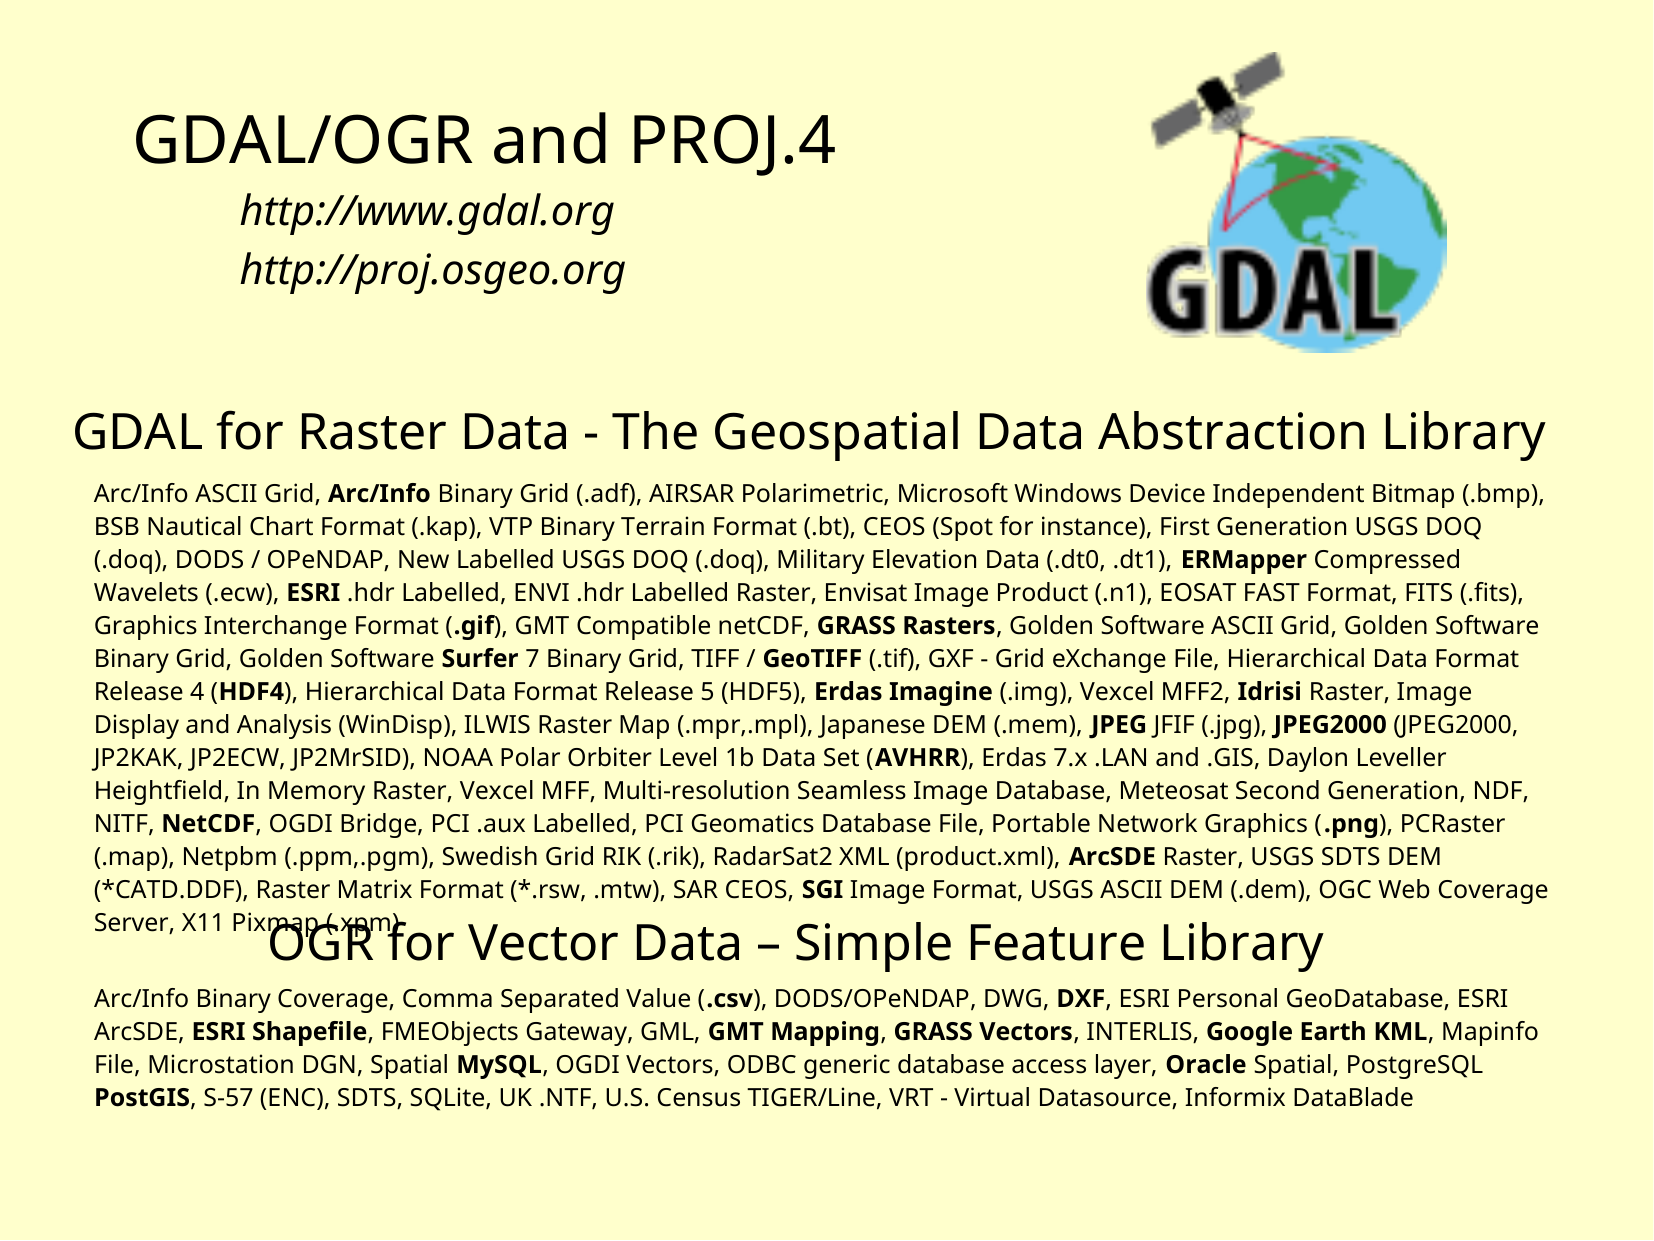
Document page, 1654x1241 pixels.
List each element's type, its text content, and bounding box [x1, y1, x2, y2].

text_box http://www.gdal.org [239, 181, 655, 237]
text_box GDAL/OGR and PROJ.4 [132, 92, 838, 181]
text_box Arc/Info ASCII Grid, Arc/Info Binary Grid (.adf), AIRSAR Polarimetric, Microsoft Windows Device Independent Bitmap (.bmp), BSB Nautical Chart Format (.kap), VTP Binary Terrain Format (.bt), CEOS (Spot for instance), First Generation USGS DOQ (.doq), DODS / OPeNDAP, New Labelled USGS DOQ (.doq), Military Elevation Data (.dt0, .dt1), ERMapper Compressed Wavelets (.ecw), ESRI .hdr Labelled, ENVI .hdr Labelled Raster, Envisat Image Product (.n1), EOSAT FAST Format, FITS (.fits), Graphics Interchange Format (.gif), GMT Compatible netCDF, GRASS Rasters, Golden Software ASCII Grid, Golden Software Binary Grid, Golden Software Surfer 7 Binary Grid, TIFF / GeoTIFF (.tif), GXF - Grid eXchange File, Hierarchical Data Format Release 4 (HDF4), Hierarchical Data Format Release 5 (HDF5), Erdas Imagine (.img), Vexcel MFF2, Idrisi Raster, Image Display and Analysis (WinDisp), ILWIS Raster Map (.mpr,.mpl), Japanese DEM (.mem), JPEG JFIF (.jpg), JPEG2000 (JPEG2000, JP2KAK, JP2ECW, JP2MrSID), NOAA Polar Orbiter Level 1b Data Set (AVHRR), Erdas 7.x .LAN and .GIS, Daylon Leveller Heightfield, In Memory Raster, Vexcel MFF, Multi-resolution Seamless Image Database, Meteosat Second Generation, NDF, NITF, NetCDF, OGDI Bridge, PCI .aux Labelled, PCI Geomatics Database File, Portable Network Graphics (.png), PCRaster (.map), Netpbm (.ppm,.pgm), Swedish Grid RIK (.rik), RadarSat2 XML (product.xml), ArcSDE Raster, USGS SDTS DEM (*CATD.DDF), Raster Matrix Format (*.rsw, .mtw), SAR CEOS, SGI Image Format, USGS ASCII DEM (.dem), OGC Web Coverage Server, X11 Pixmap (.xpm) [93, 476, 1562, 938]
text_box Arc/Info Binary Coverage, Comma Separated Value (.csv), DODS/OPeNDAP, DWG, DXF, ESRI Personal GeoDatabase, ESRI ArcSDE, ESRI Shapefile, FMEObjects Gateway, GML, GMT Mapping, GRASS Vectors, INTERLIS, Google Earth KML, Mapinfo File, Microstation DGN, Spatial MySQL, OGDI Vectors, ODBC generic database access layer, Oracle Spatial, PostgreSQL PostGIS, S-57 (ENC), SDTS, SQLite, UK .NTF, U.S. Census TIGER/Line, VRT - Virtual Datasource, Informix DataBlade [94, 981, 1577, 1114]
text_box GDAL for Raster Data - The Geospatial Data Abstraction Library [72, 396, 1548, 463]
text_box OGR for Vector Data – Simple Feature Library [267, 938, 1342, 974]
text_box http://proj.osgeo.org [239, 240, 853, 296]
picture [1146, 52, 1447, 353]
